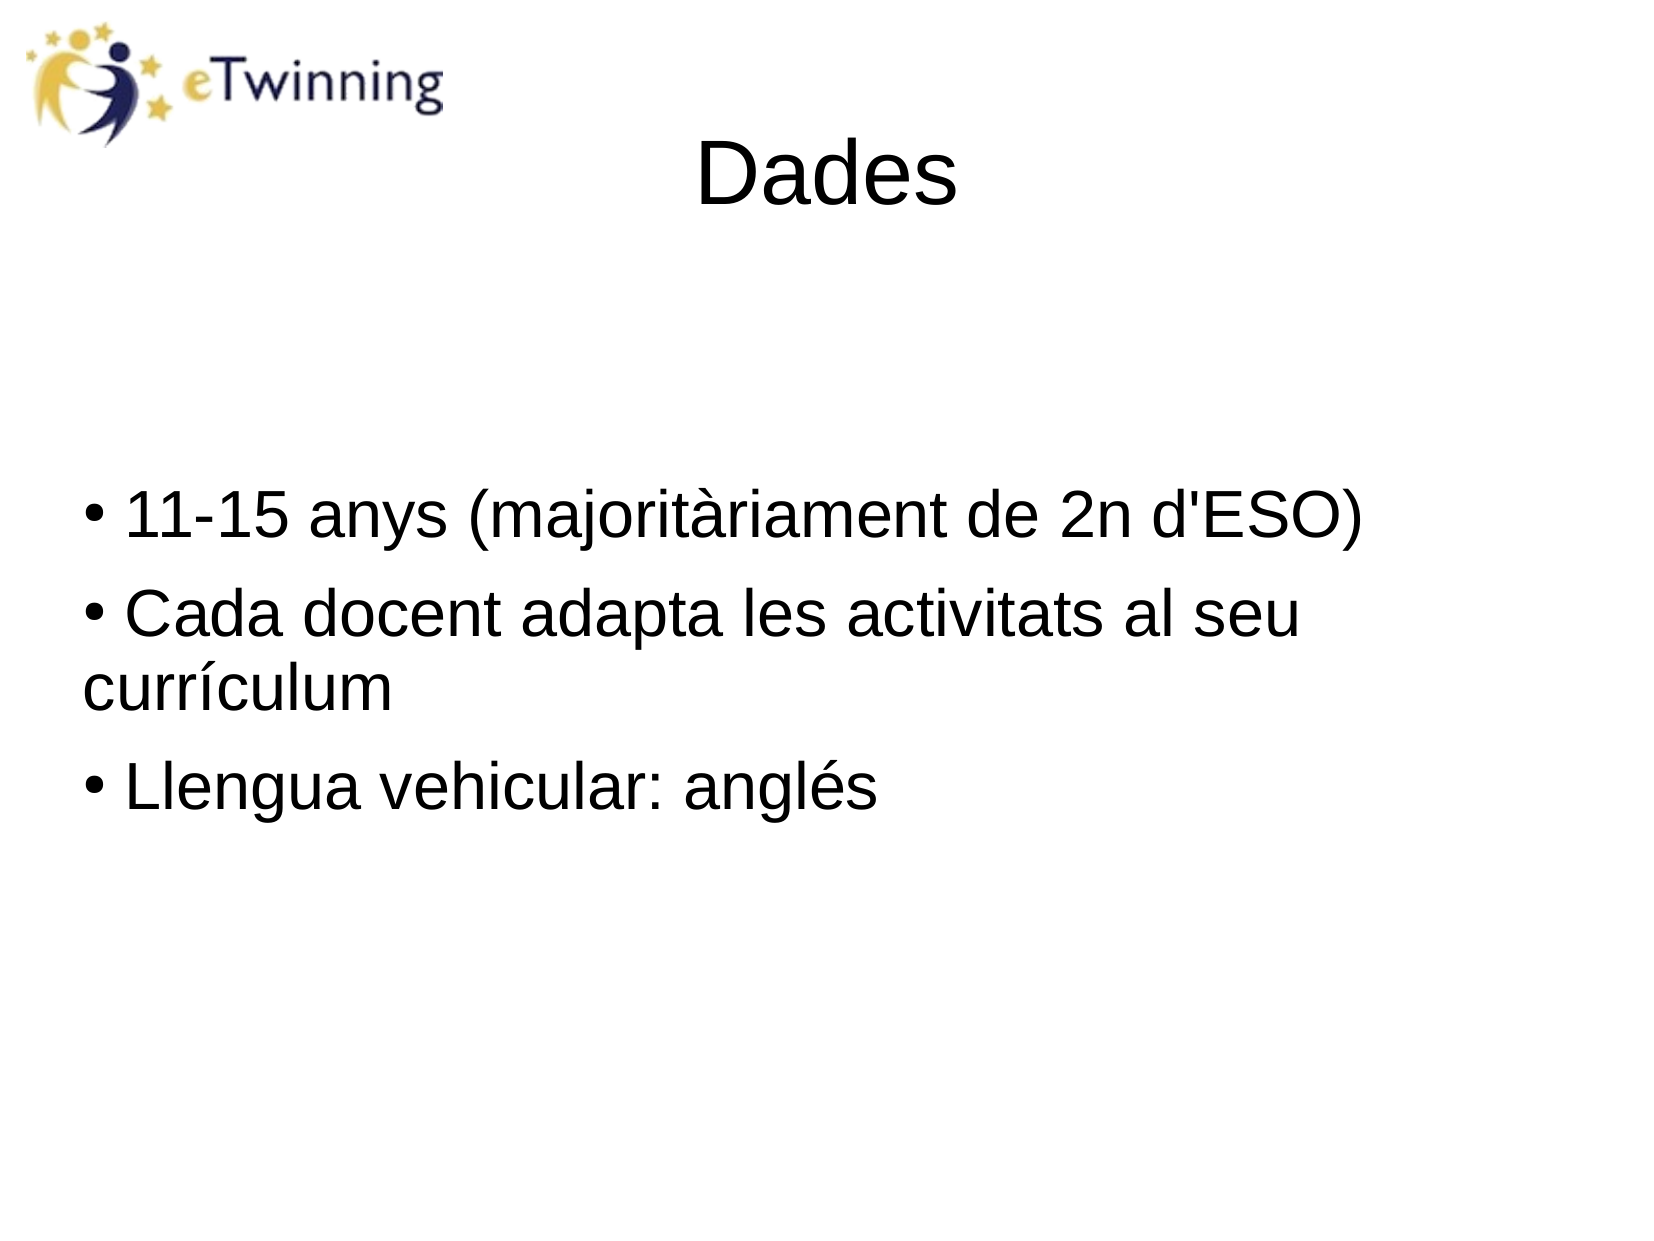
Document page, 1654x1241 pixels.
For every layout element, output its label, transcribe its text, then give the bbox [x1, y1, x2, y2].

picture [26, 20, 443, 148]
title Dades [82, 88, 1571, 257]
subtitle 11-15 anys (majoritàriament de 2n d'ESO) Cada docent adapta les activitats al seu currículum Llengua vehicular: anglés [82, 290, 1571, 1109]
